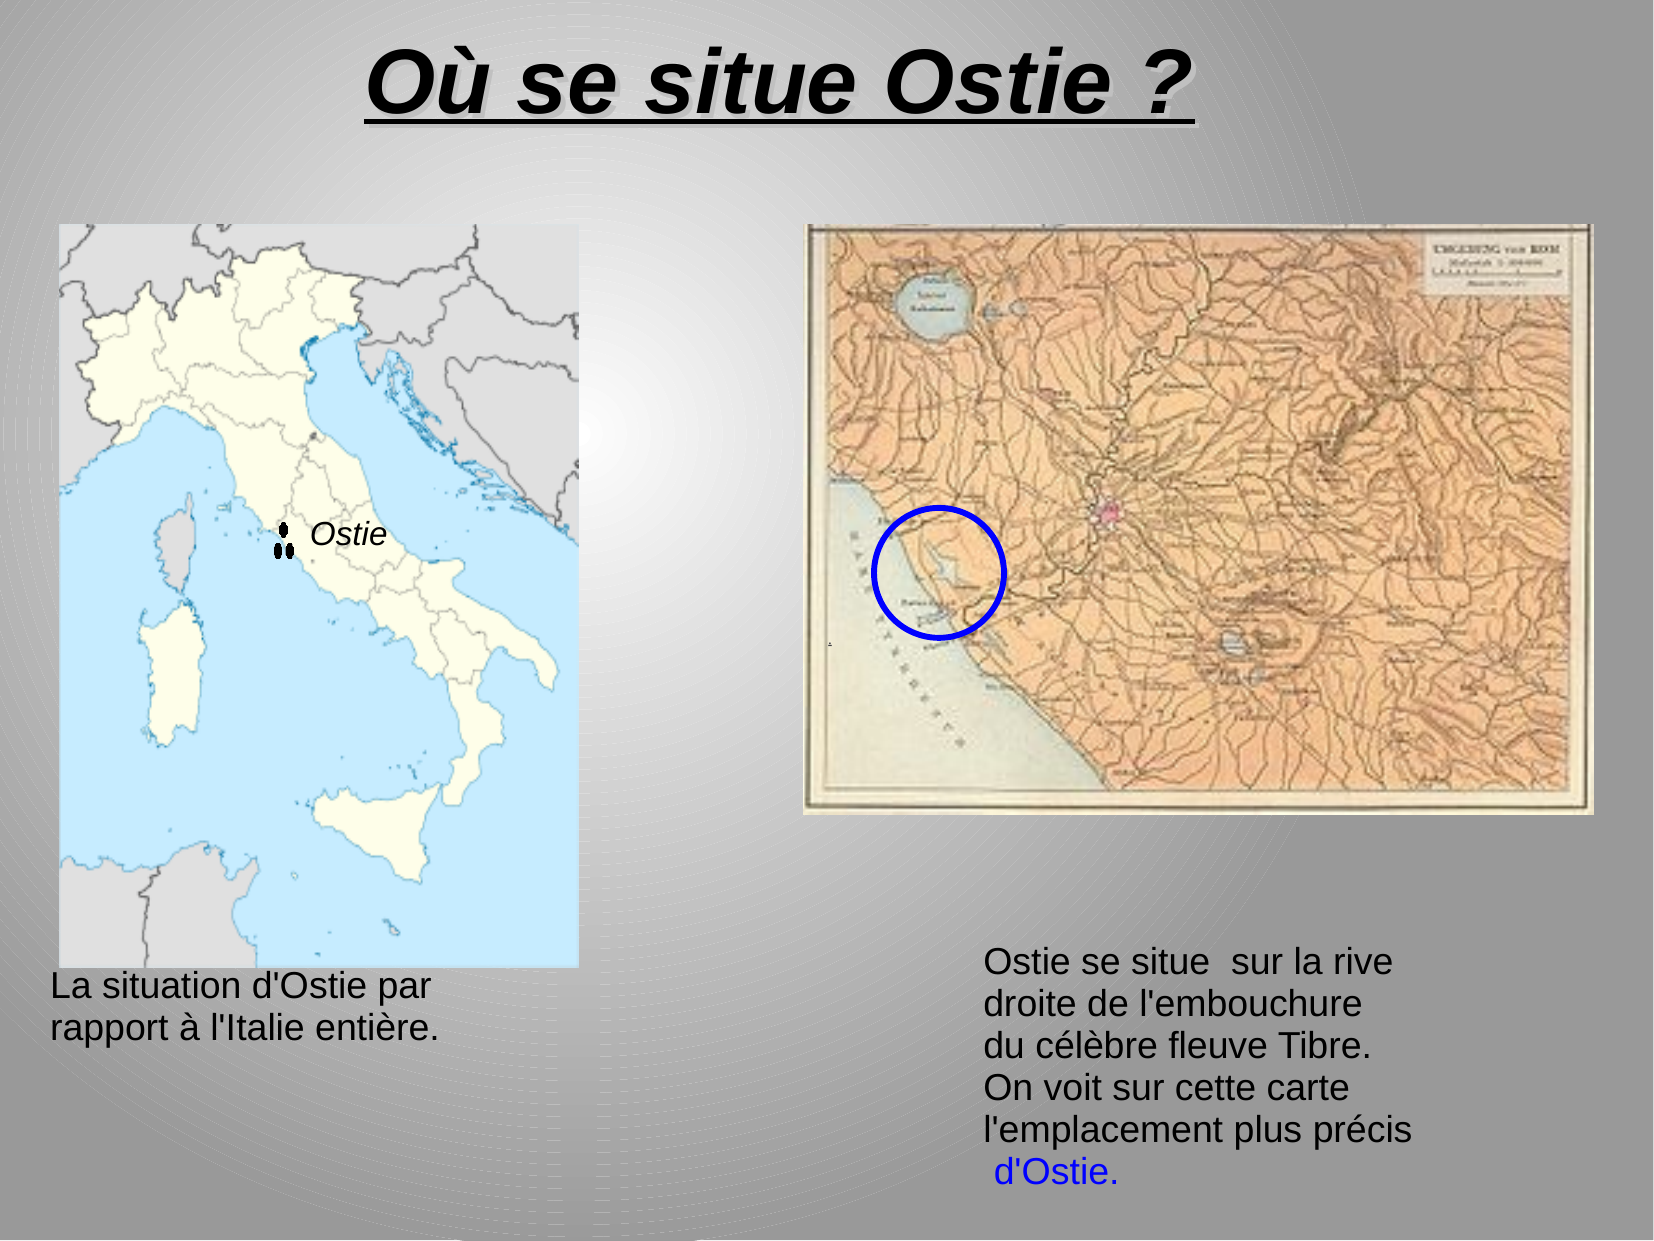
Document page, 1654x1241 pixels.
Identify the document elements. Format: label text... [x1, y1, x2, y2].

text_box La situation d'Ostie par rapport à l'Italie entière. [35, 956, 497, 1056]
text_box Ostie [295, 507, 497, 560]
text_box Ostie se situe sur la rive droite de l'embouchure du célèbre fleuve Tibre. On voit sur cette carte l'emplacement plus précis d'Ostie. [968, 933, 1430, 1241]
text_box Où se situe Ostie ? [141, 23, 1418, 141]
picture [59, 224, 579, 968]
picture [803, 224, 1594, 815]
